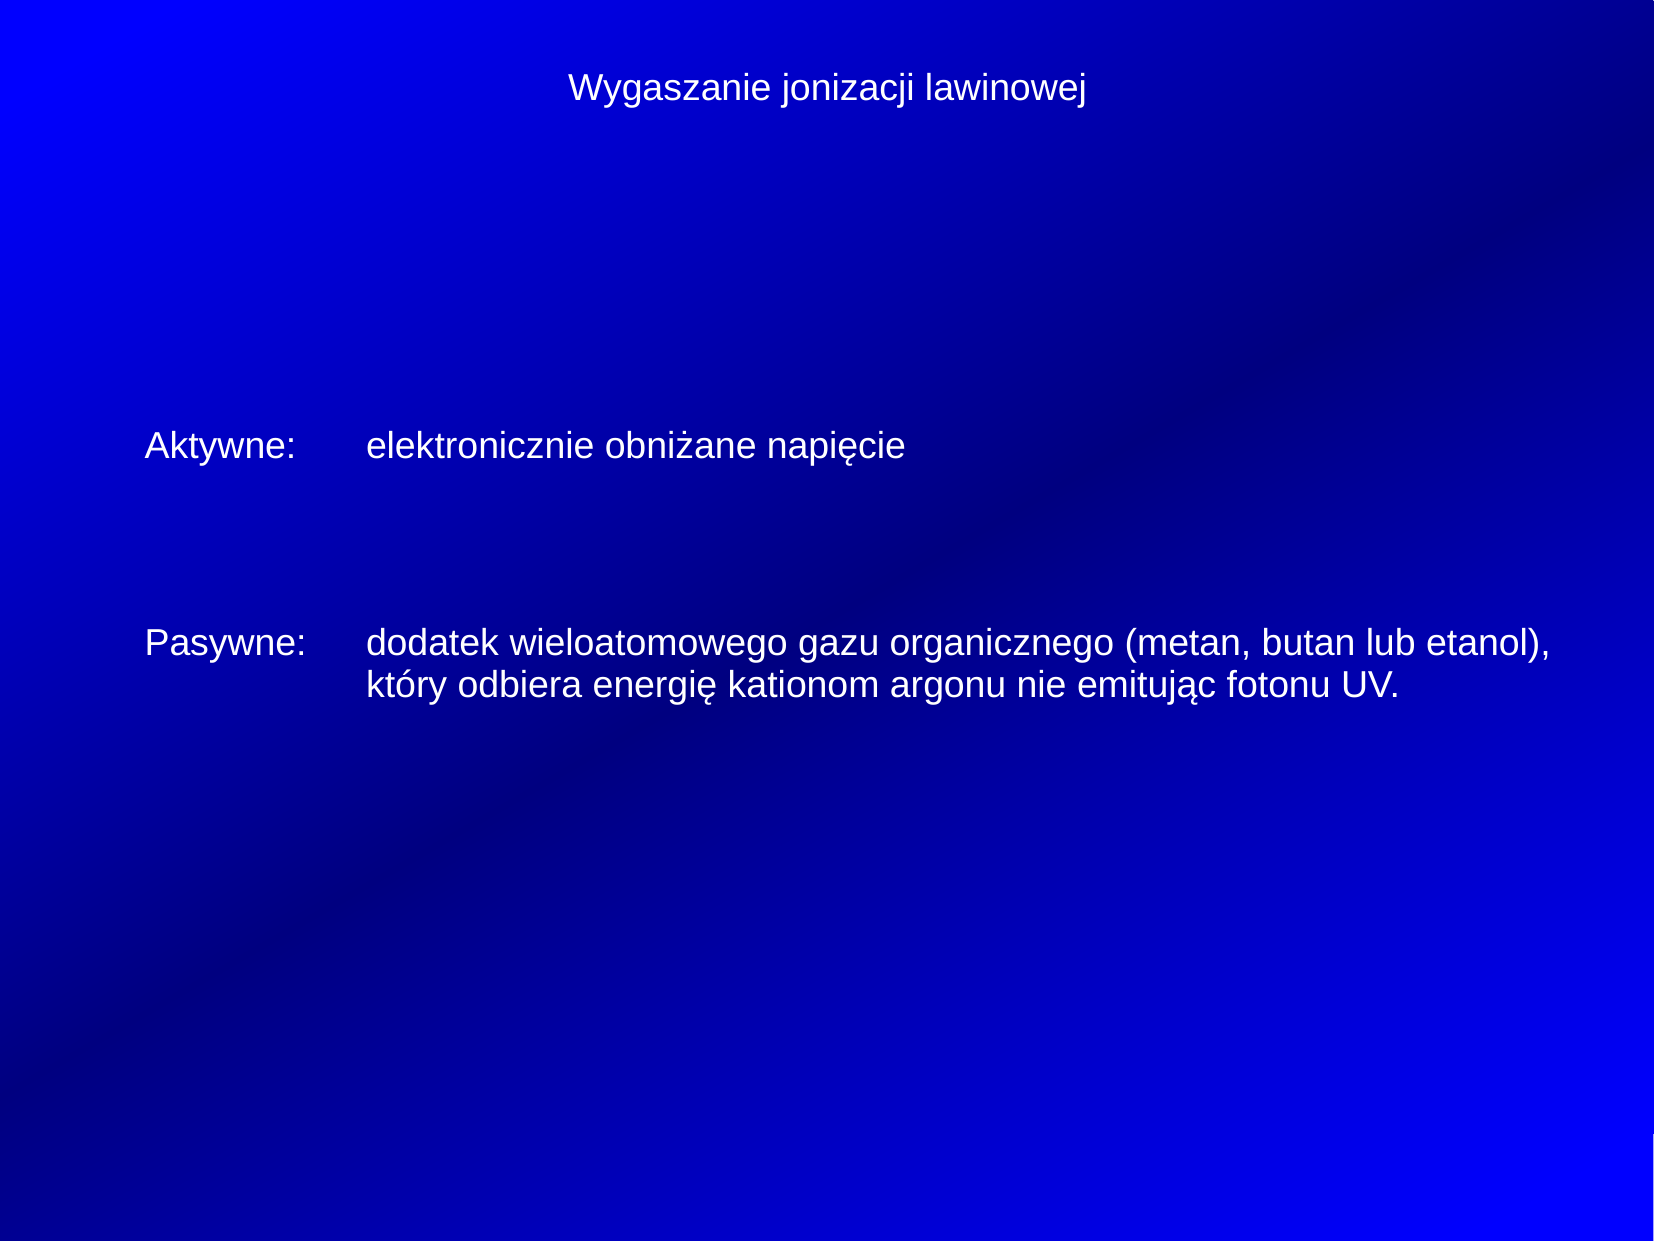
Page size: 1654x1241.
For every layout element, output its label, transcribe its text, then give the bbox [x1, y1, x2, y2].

text_box Aktywne: elektronicznie obniżane napięcie [129, 417, 922, 475]
text_box Wygaszanie jonizacji lawinowej [553, 59, 1102, 116]
text_box Pasywne: dodatek wieloatomowego gazu organicznego (metan, butan lub etanol), który odbiera energię kationom argonu nie emitując fotonu UV. [129, 614, 1567, 713]
